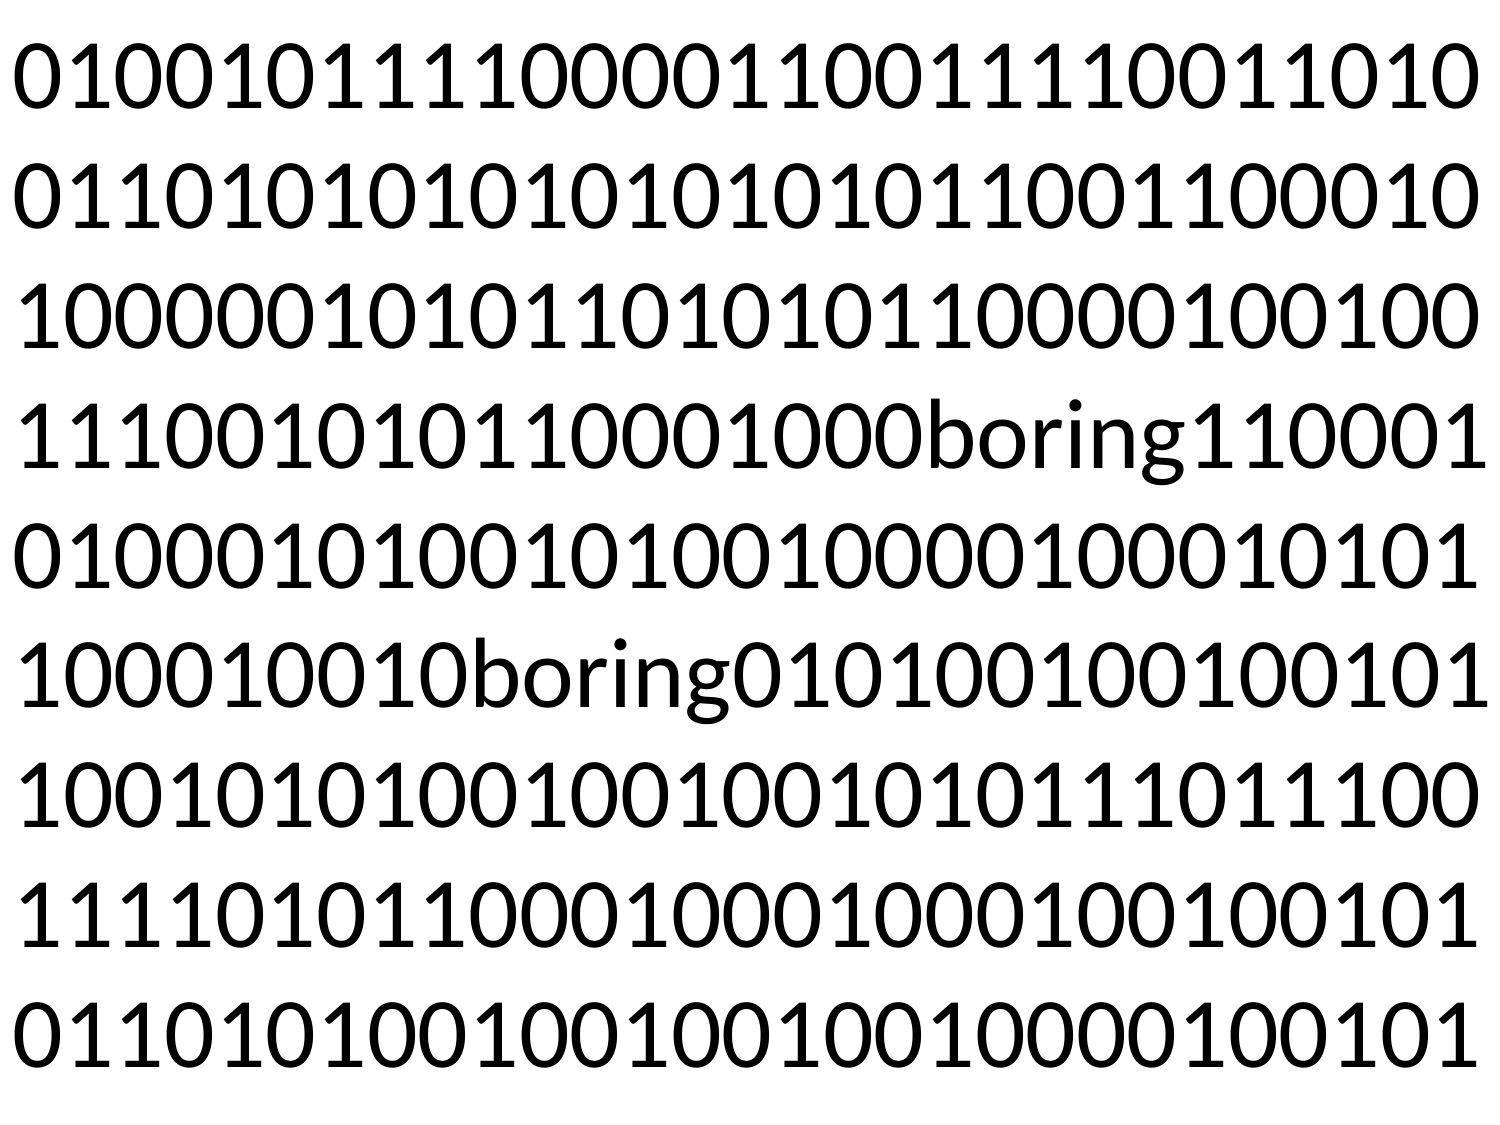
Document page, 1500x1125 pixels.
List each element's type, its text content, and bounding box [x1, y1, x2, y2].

text_box 01001011110000110011110011010 01101010101010101011001100010 10000010101101010110000100100 111001010110001000boring110001 01000101001010010000100010101 100010010boring010100100100101 10010101001001001010111011100 11110101100010001000100100101 01101010010010010010000100101 [6, 2, 1500, 1095]
